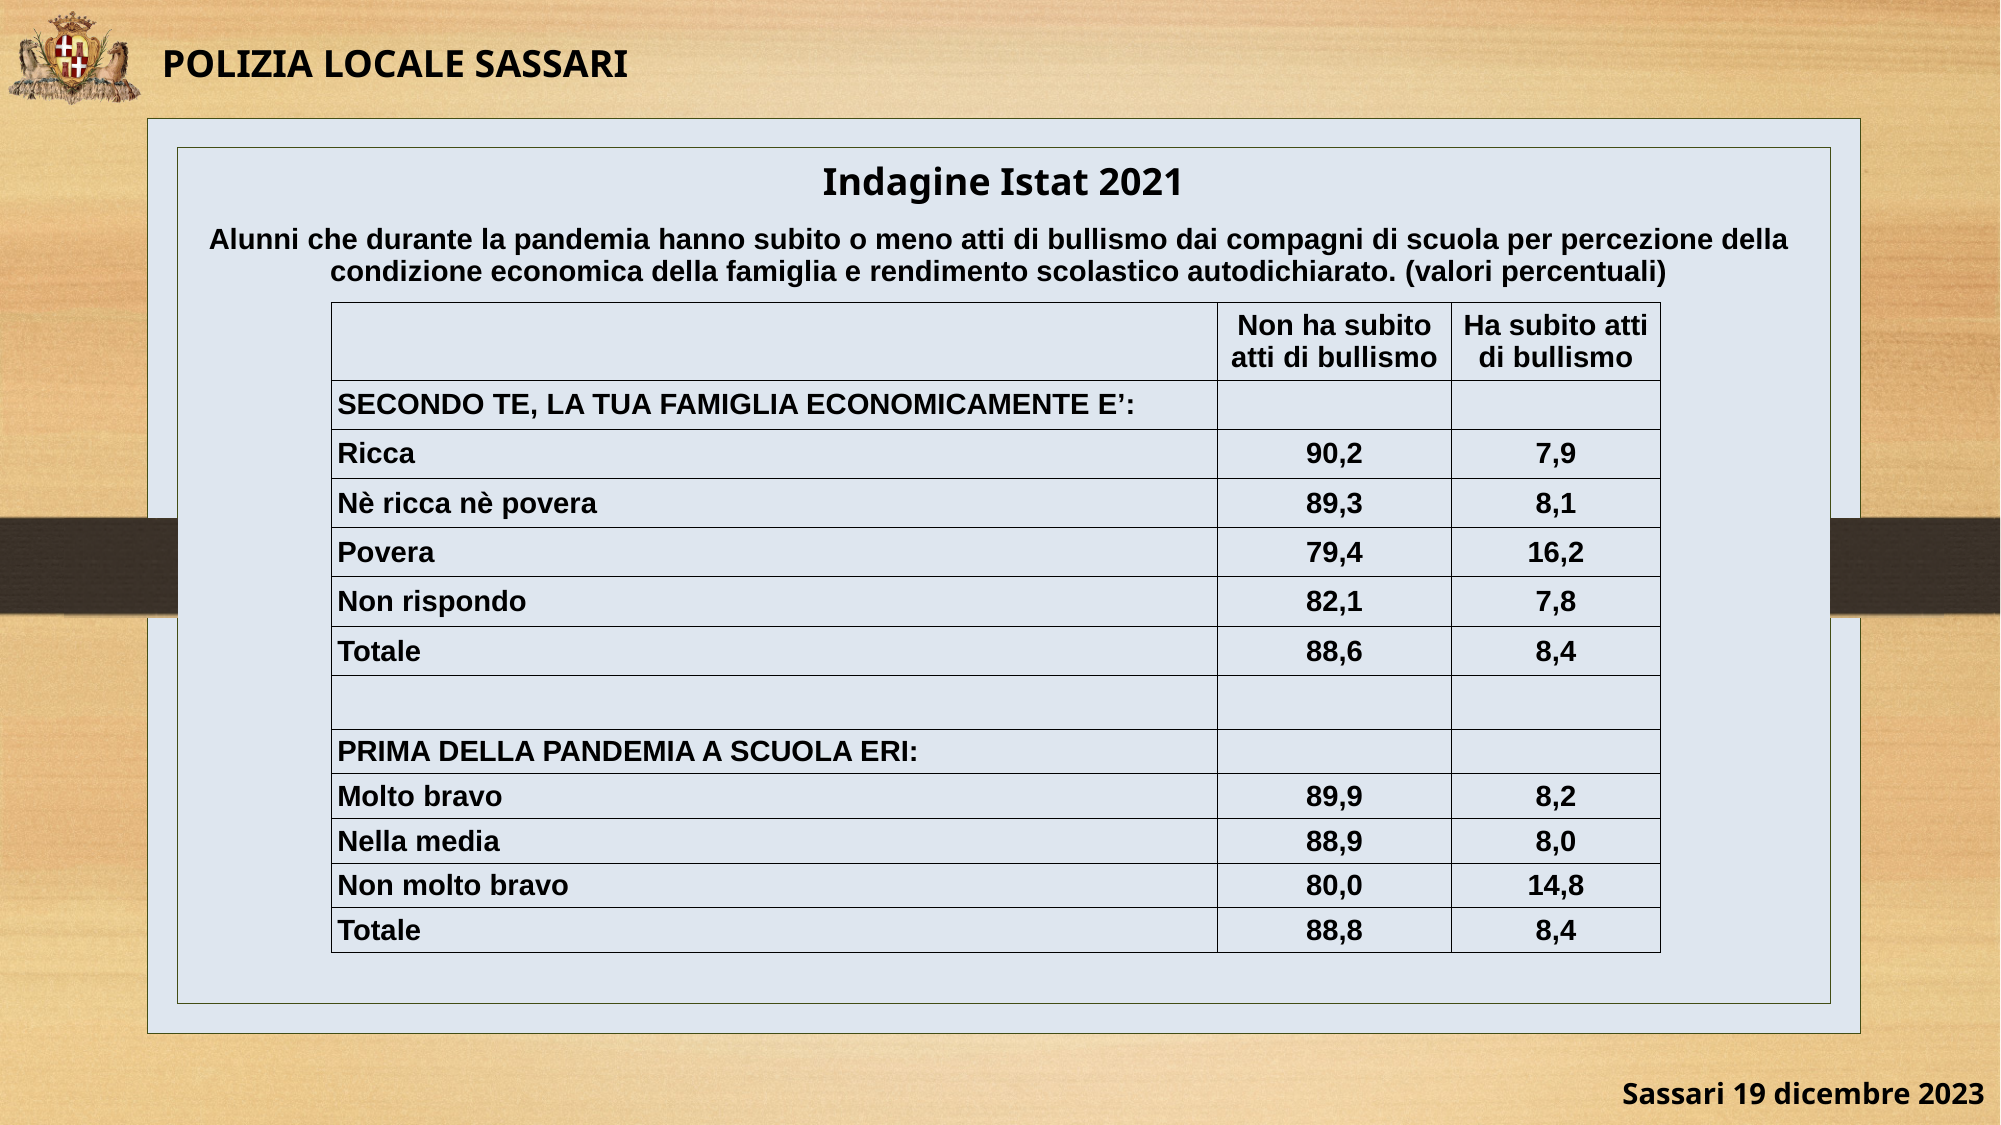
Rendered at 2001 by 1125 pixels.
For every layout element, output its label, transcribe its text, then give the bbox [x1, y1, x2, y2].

text_box Sassari 19 dicembre 2023 [1350, 1065, 2000, 1125]
text_box [178, 216, 1830, 1003]
table_cell [1452, 381, 1660, 429]
text_box Alunni che durante la pandemia hanno subito o meno atti di bullismo dai compagni di scuola per percezione della condizione economica della famiglia e rendimento scolastico autodichiarato. (valori percentuali) [177, 215, 1822, 298]
table_header Ha subito atti di bullismo [1452, 303, 1660, 380]
table_cell Ricca [332, 430, 1217, 478]
table_cell 88,6 [1218, 627, 1451, 675]
table_cell 82,1 [1218, 577, 1451, 626]
table_cell [1218, 381, 1451, 429]
table_header [332, 303, 1217, 380]
table_cell Non molto bravo [332, 864, 1217, 907]
table_cell 14,8 [1452, 864, 1660, 907]
table_cell 7,9 [1452, 430, 1660, 478]
table_header Non ha subito atti di bullismo [1218, 303, 1451, 380]
table_cell Non rispondo [332, 577, 1217, 626]
table_cell Nè ricca nè povera [332, 479, 1217, 527]
table_cell 8,4 [1452, 627, 1660, 675]
table_cell PRIMA DELLA PANDEMIA A SCUOLA ERI: [332, 730, 1217, 773]
table_cell [1452, 676, 1660, 729]
table_cell [1452, 730, 1660, 773]
table_cell [1218, 676, 1451, 729]
text_box Indagine Istat 2021 [177, 147, 1831, 216]
table_cell 88,9 [1218, 819, 1451, 863]
picture [0, 0, 2001, 1125]
table_cell Povera [332, 528, 1217, 576]
table_cell 8,1 [1452, 479, 1660, 527]
table_cell Totale [332, 627, 1217, 675]
table_cell 79,4 [1218, 528, 1451, 576]
table_cell 80,0 [1218, 864, 1451, 907]
table_cell 7,8 [1452, 577, 1660, 626]
table_cell 89,3 [1218, 479, 1451, 527]
table_cell 16,2 [1452, 528, 1660, 576]
text_box POLIZIA LOCALE SASSARI [147, 30, 797, 98]
table_cell [1218, 730, 1451, 773]
text_box [147, 118, 1861, 518]
table_cell Molto bravo [332, 774, 1217, 818]
table_cell 89,9 [1218, 774, 1451, 818]
table_cell 90,2 [1218, 430, 1451, 478]
table_cell SECONDO TE, LA TUA FAMIGLIA ECONOMICAMENTE E’: [332, 381, 1217, 429]
table_cell Totale [332, 908, 1217, 952]
table_cell 8,0 [1452, 819, 1660, 863]
table_cell 8,4 [1452, 908, 1660, 952]
table_cell 8,2 [1452, 774, 1660, 818]
text_box [147, 618, 1861, 1034]
table_cell [332, 676, 1217, 729]
table_cell Nella media [332, 819, 1217, 863]
table_cell 88,8 [1218, 908, 1451, 952]
